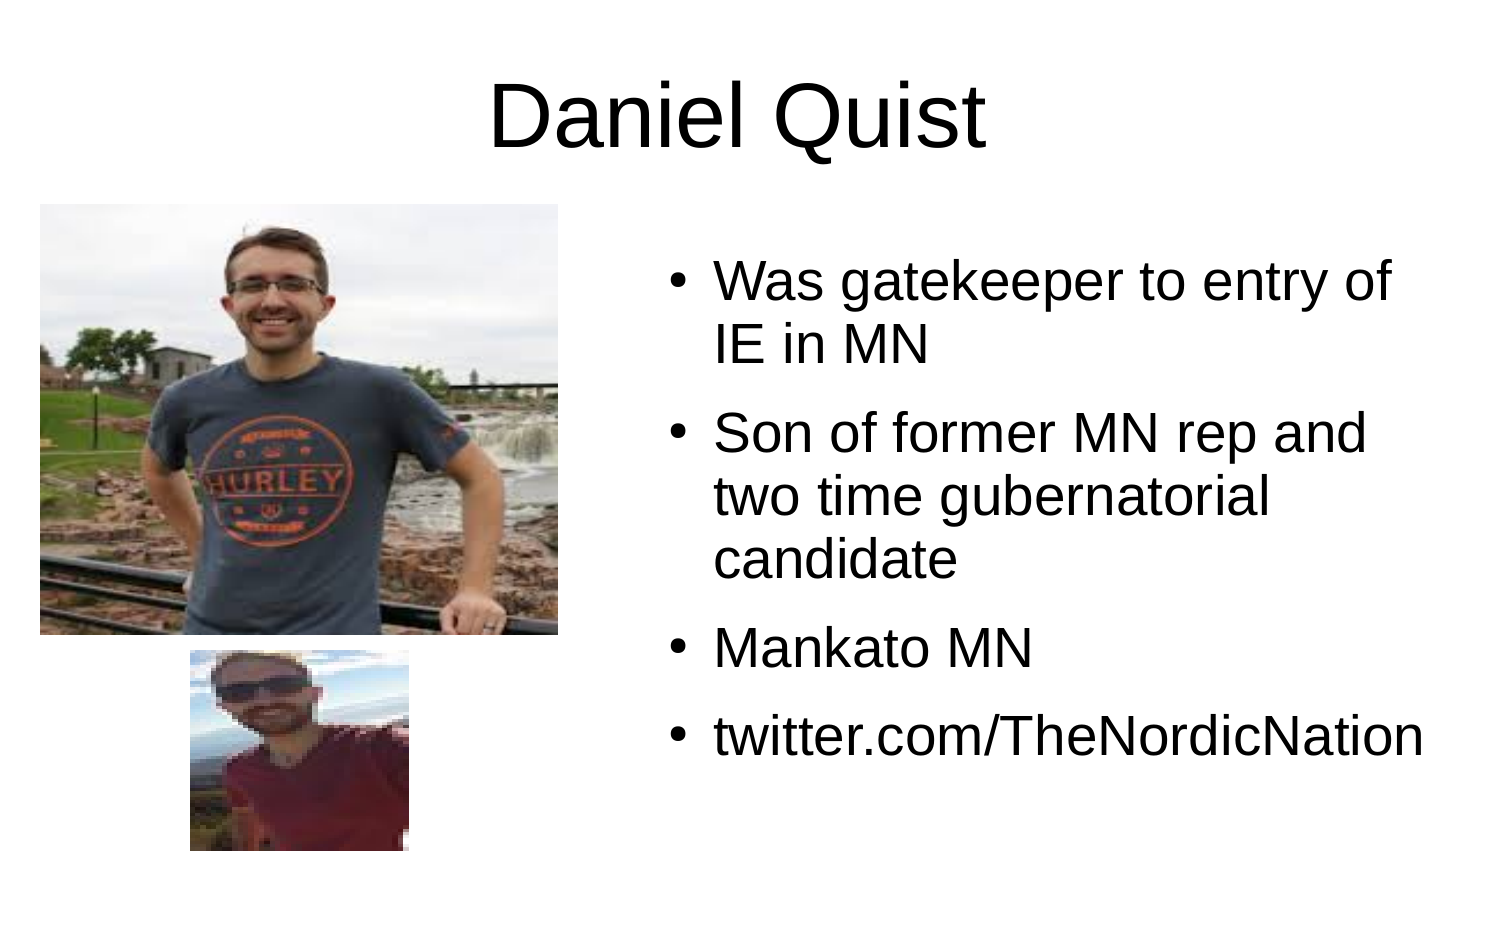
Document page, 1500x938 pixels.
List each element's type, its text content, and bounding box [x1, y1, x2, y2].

title Daniel Quist [75, 37, 1425, 194]
list Was gatekeeper to entry of IE in MN Son of former MN rep and two time gubernatorial candidate Mankato MN twitter.com/TheNordicNation [653, 249, 1429, 794]
picture [40, 204, 558, 635]
picture [190, 650, 409, 851]
